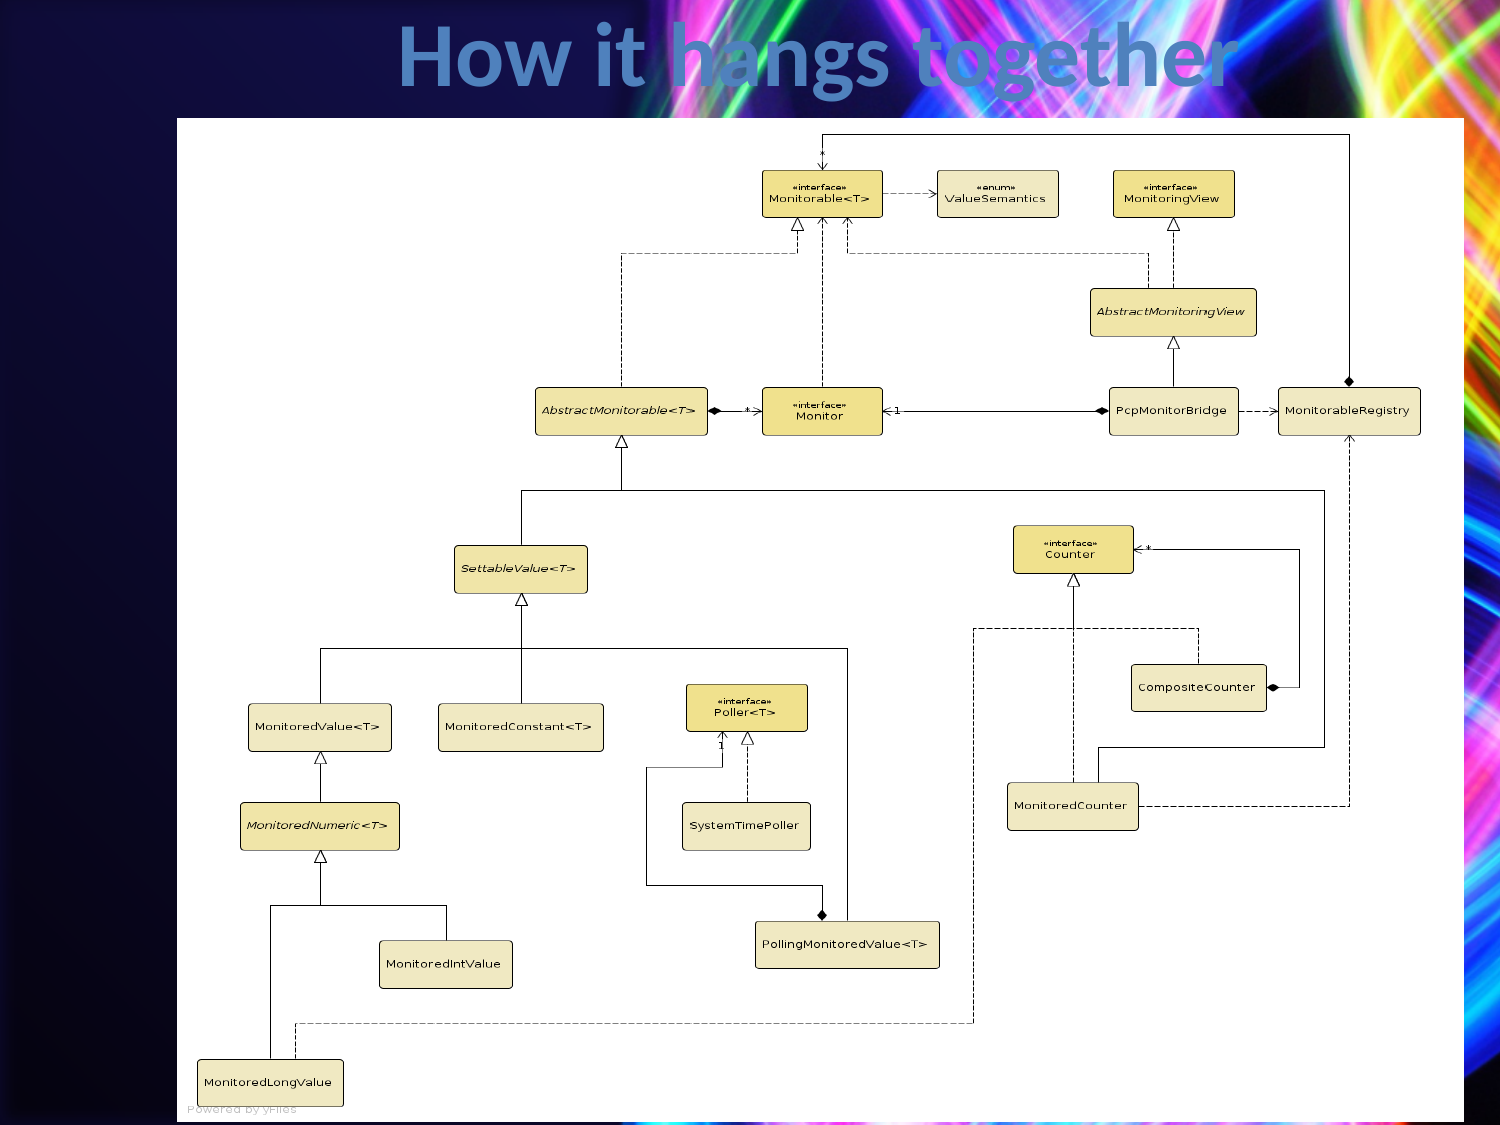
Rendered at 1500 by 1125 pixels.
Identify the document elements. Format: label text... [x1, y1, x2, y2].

picture [0, 0, 1500, 1125]
title How it hangs together [213, 9, 1425, 118]
